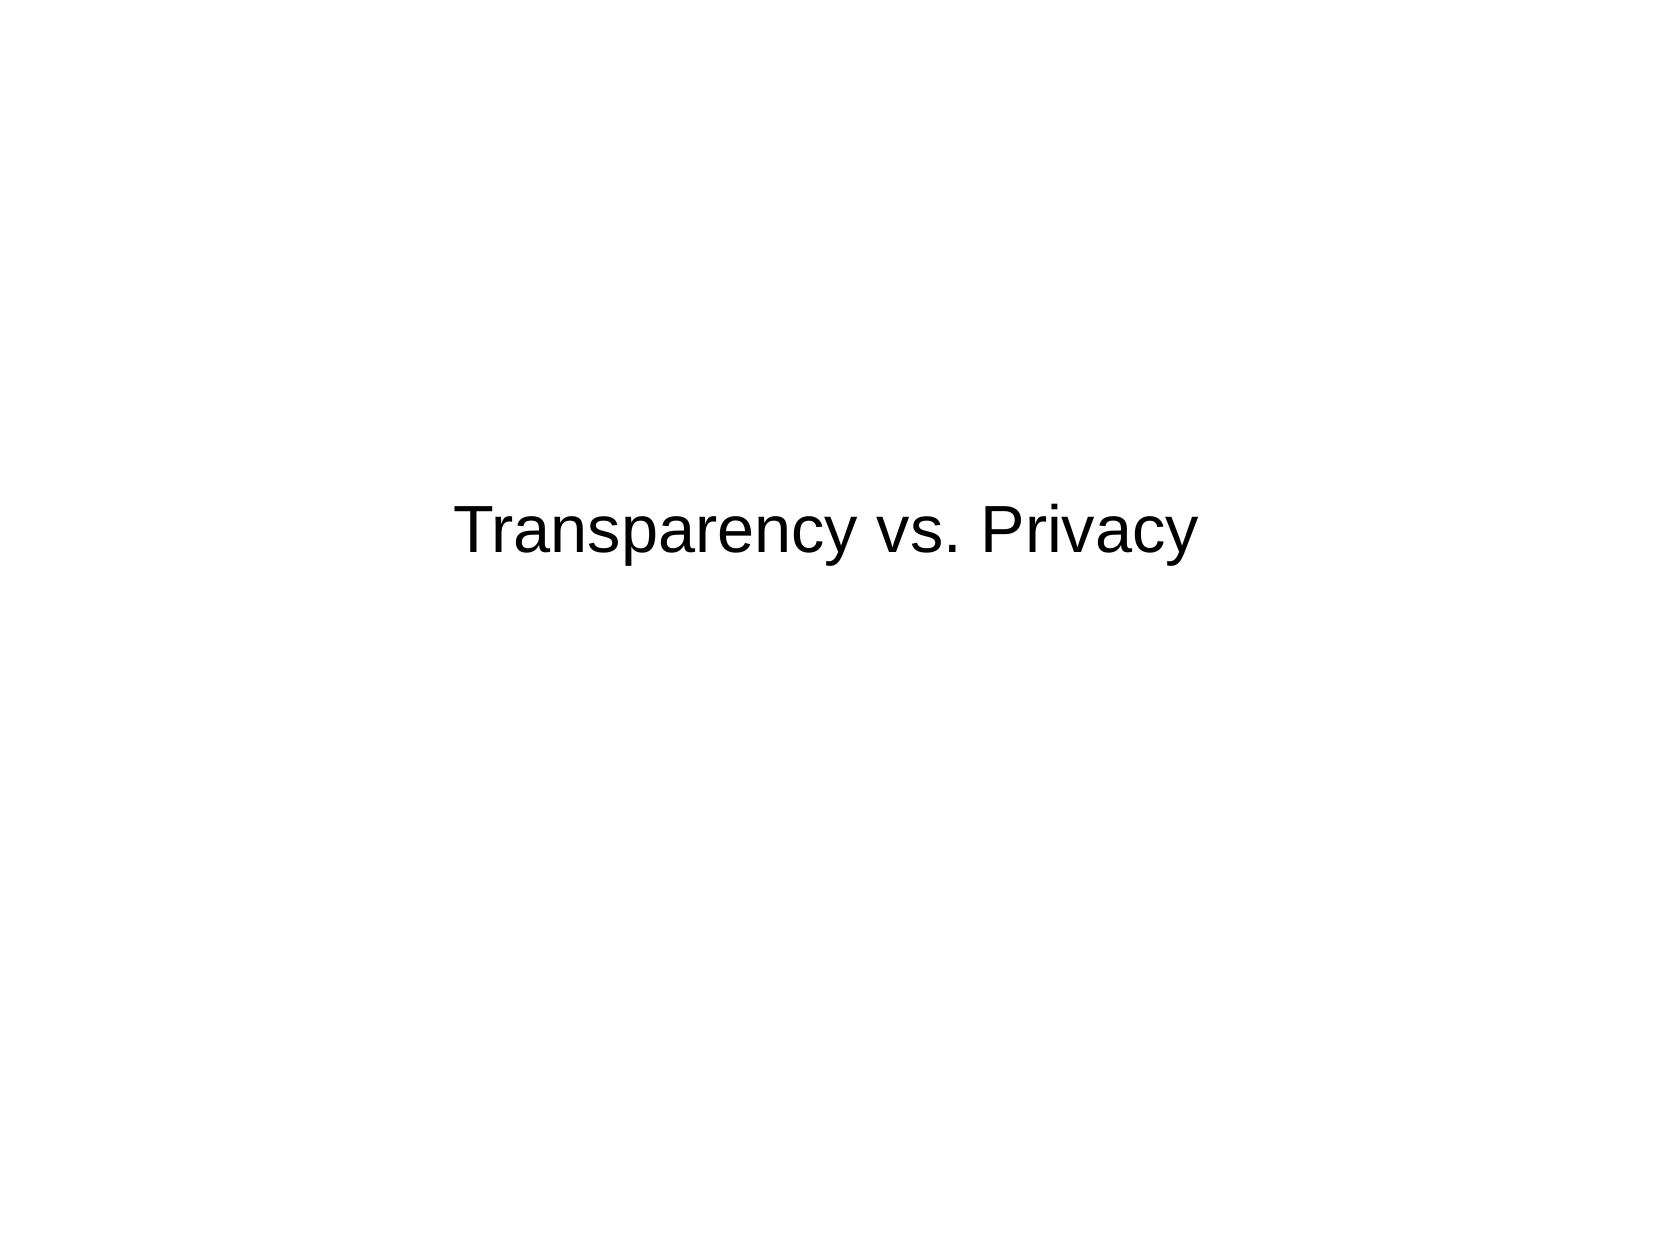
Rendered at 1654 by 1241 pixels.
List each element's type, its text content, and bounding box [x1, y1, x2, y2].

subtitle Transparency vs. Privacy [82, 49, 1571, 1010]
